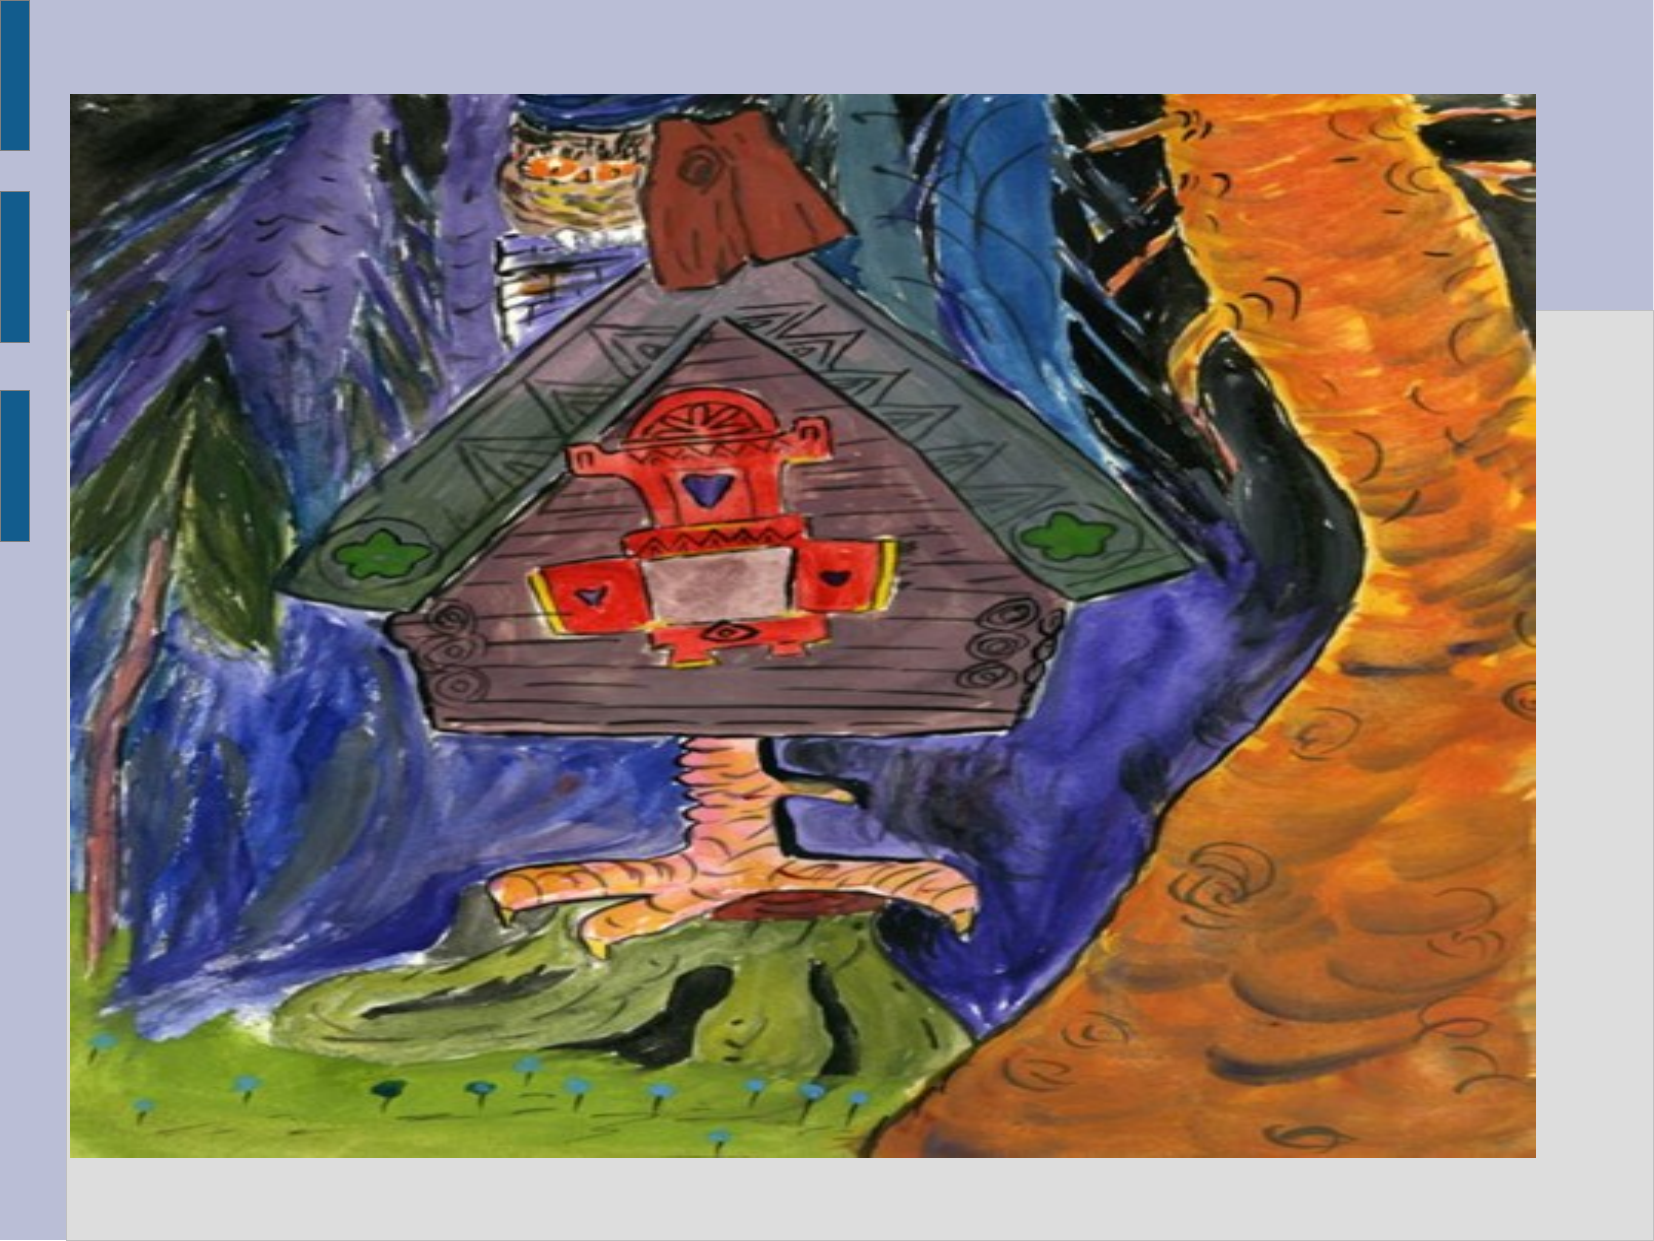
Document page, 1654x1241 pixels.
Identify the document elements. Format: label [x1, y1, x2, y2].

picture [70, 94, 1536, 1158]
